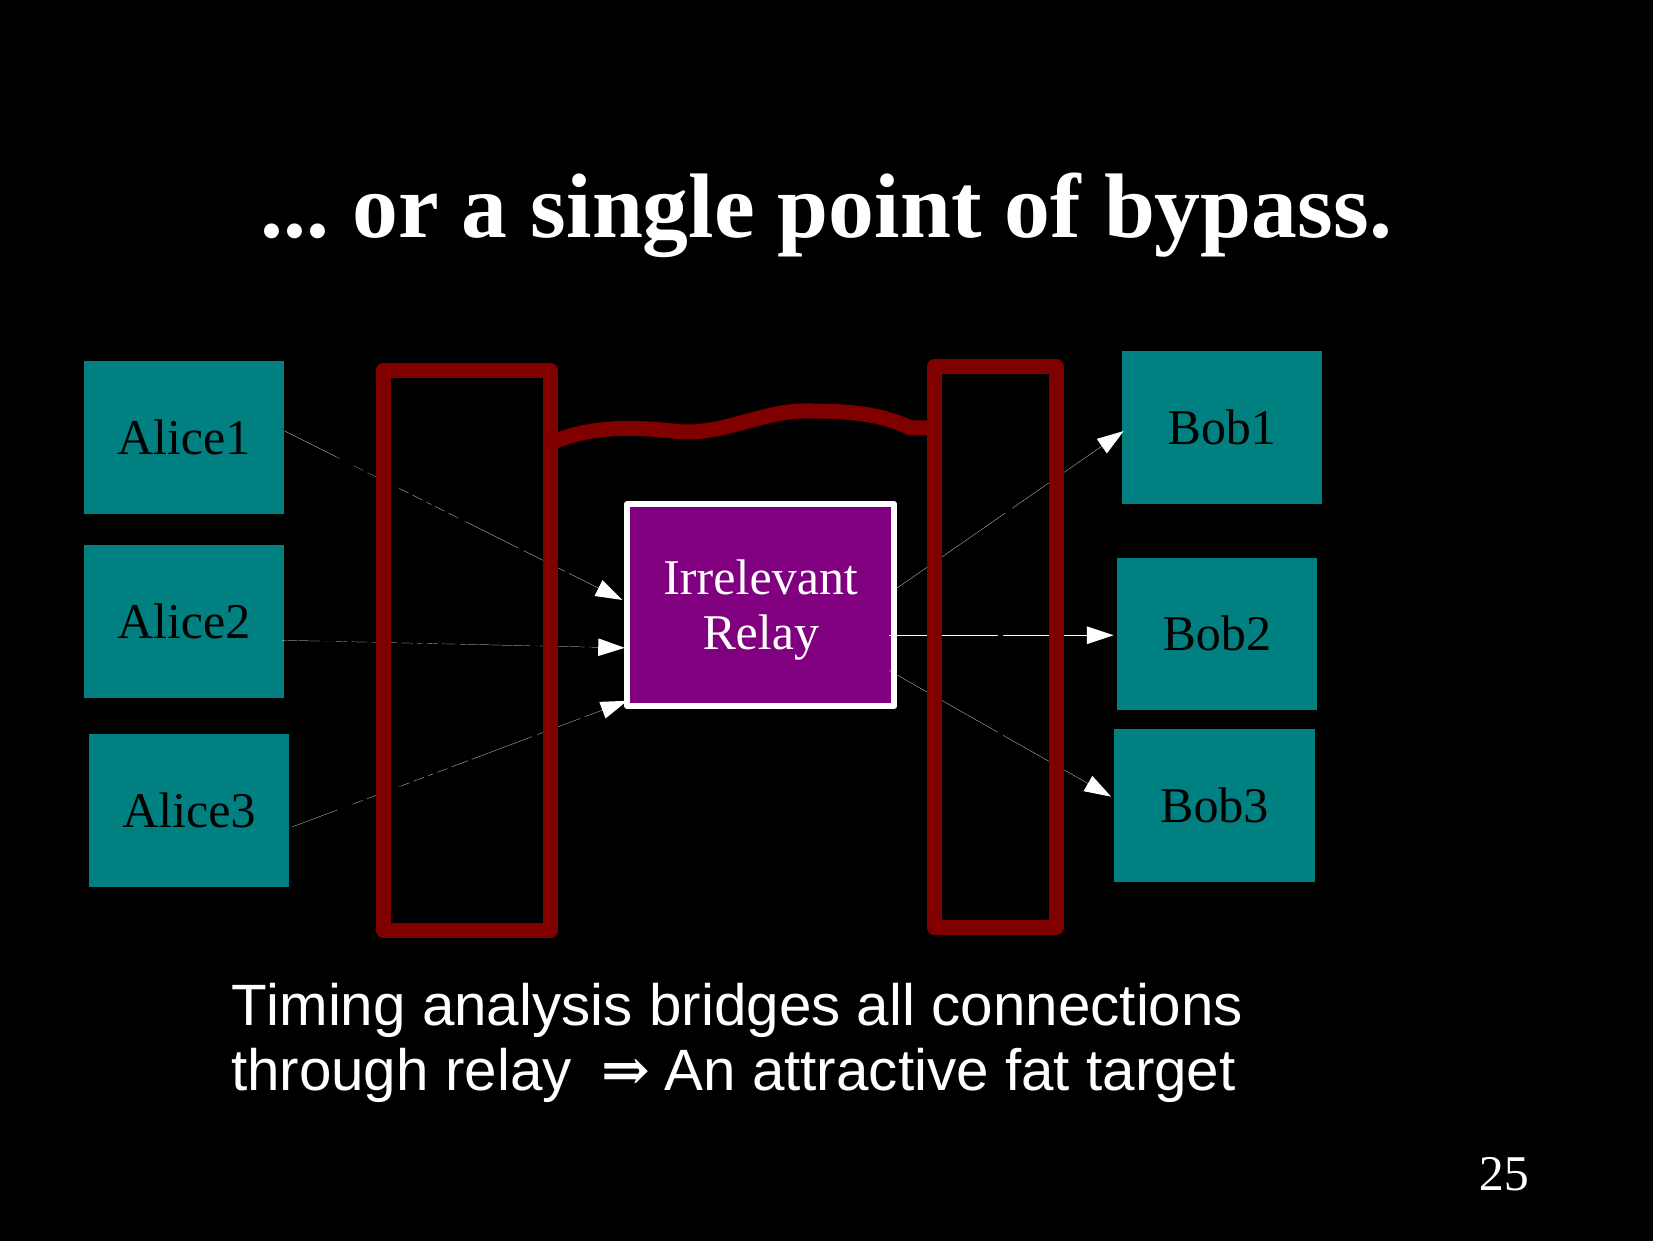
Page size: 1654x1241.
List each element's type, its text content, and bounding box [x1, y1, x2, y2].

text_box Alice1 [83, 360, 285, 515]
text_box Irrelevant Relay [627, 504, 895, 706]
text_box Alice2 [83, 544, 285, 699]
text_box Bob2 [1116, 557, 1318, 711]
text_box Bob1 [1121, 350, 1323, 505]
text_box Alice3 [88, 733, 290, 888]
text_box Bob3 [1113, 728, 1316, 883]
title ... or a single point of bypass. [121, 102, 1534, 311]
text_box Timing analysis bridges all connections through relay ⇒ An attractive fat target [230, 972, 1297, 1114]
